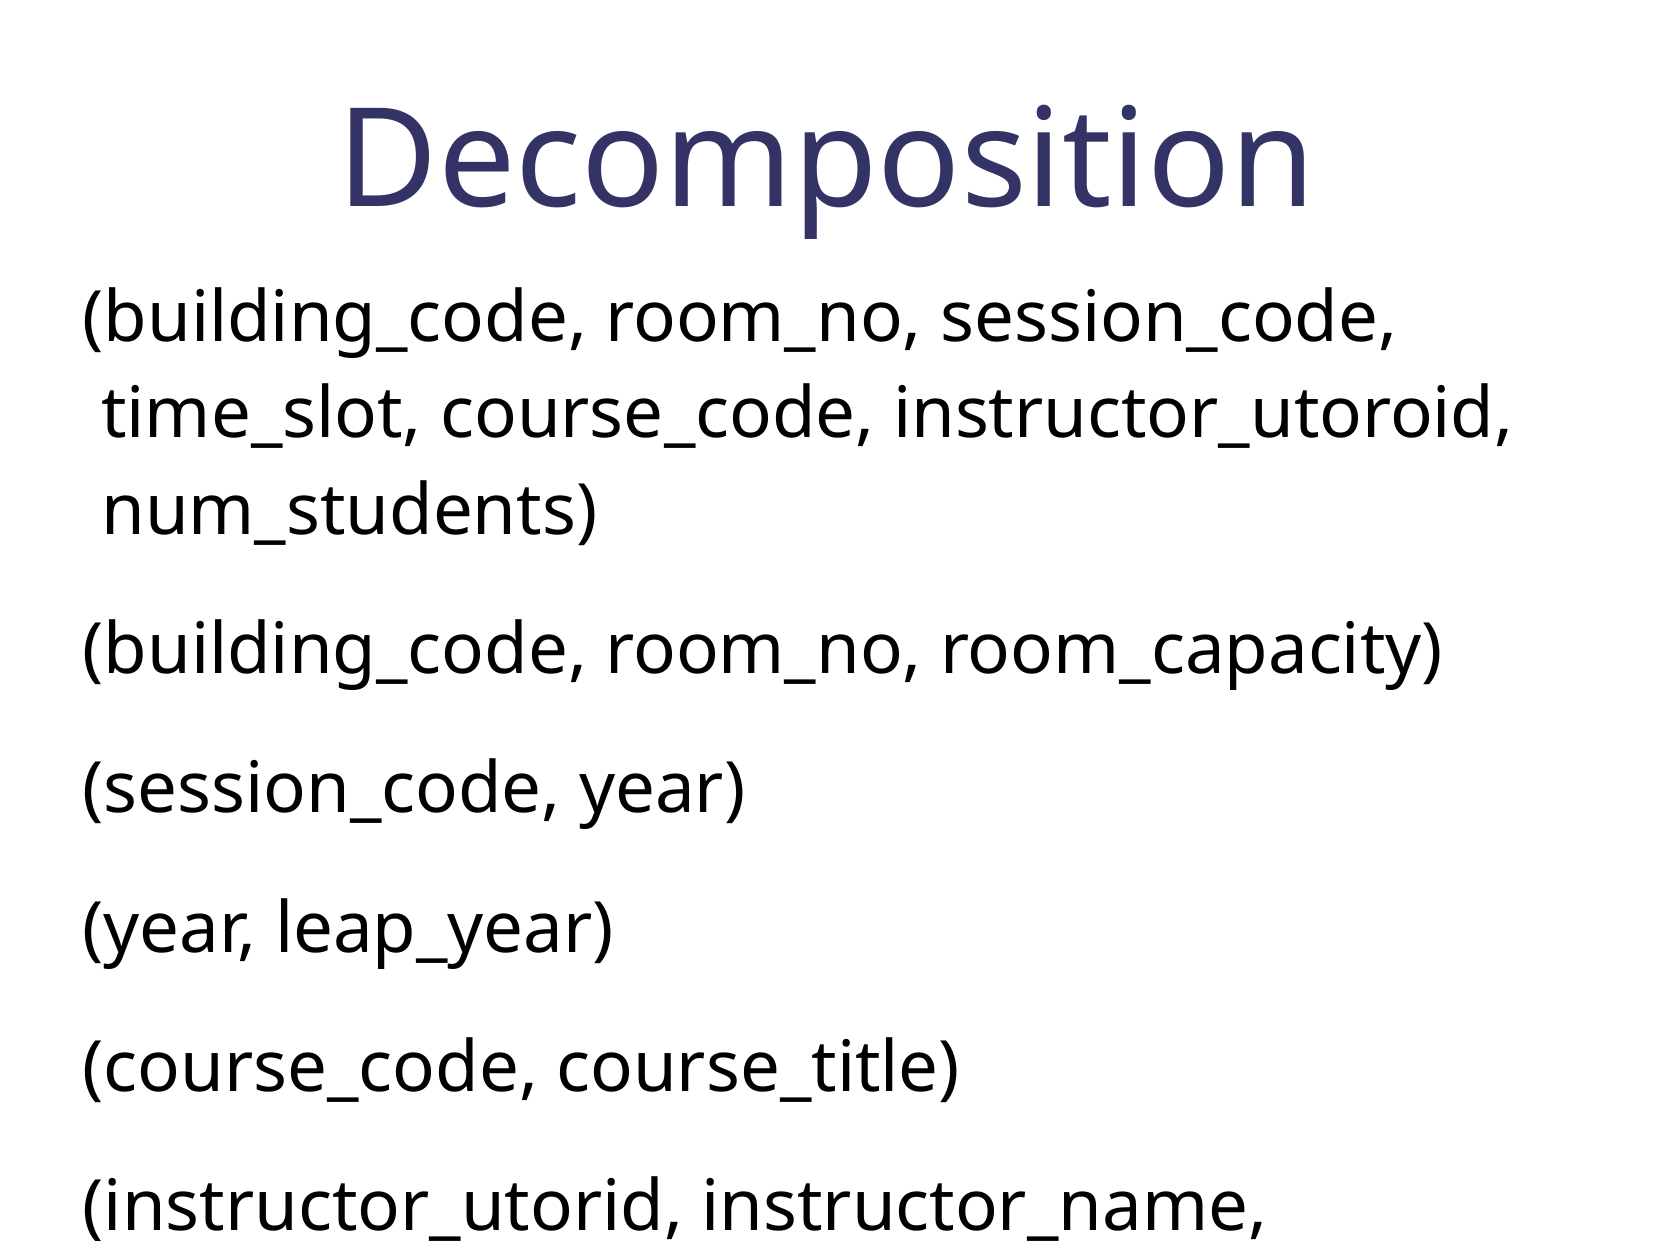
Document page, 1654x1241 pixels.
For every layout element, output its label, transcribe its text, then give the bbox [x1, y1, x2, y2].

subtitle (building_code, room_no, session_code, time_slot, course_code, instructor_utoroid, num_students) (building_code, room_no, room_capacity) (session_code, year) (year, leap_year) (course_code, course_title) (instructor_utorid, instructor_name, instructor_employee_no, instructor_rank) [82, 265, 1654, 1231]
title Decomposition [82, 49, 1571, 257]
